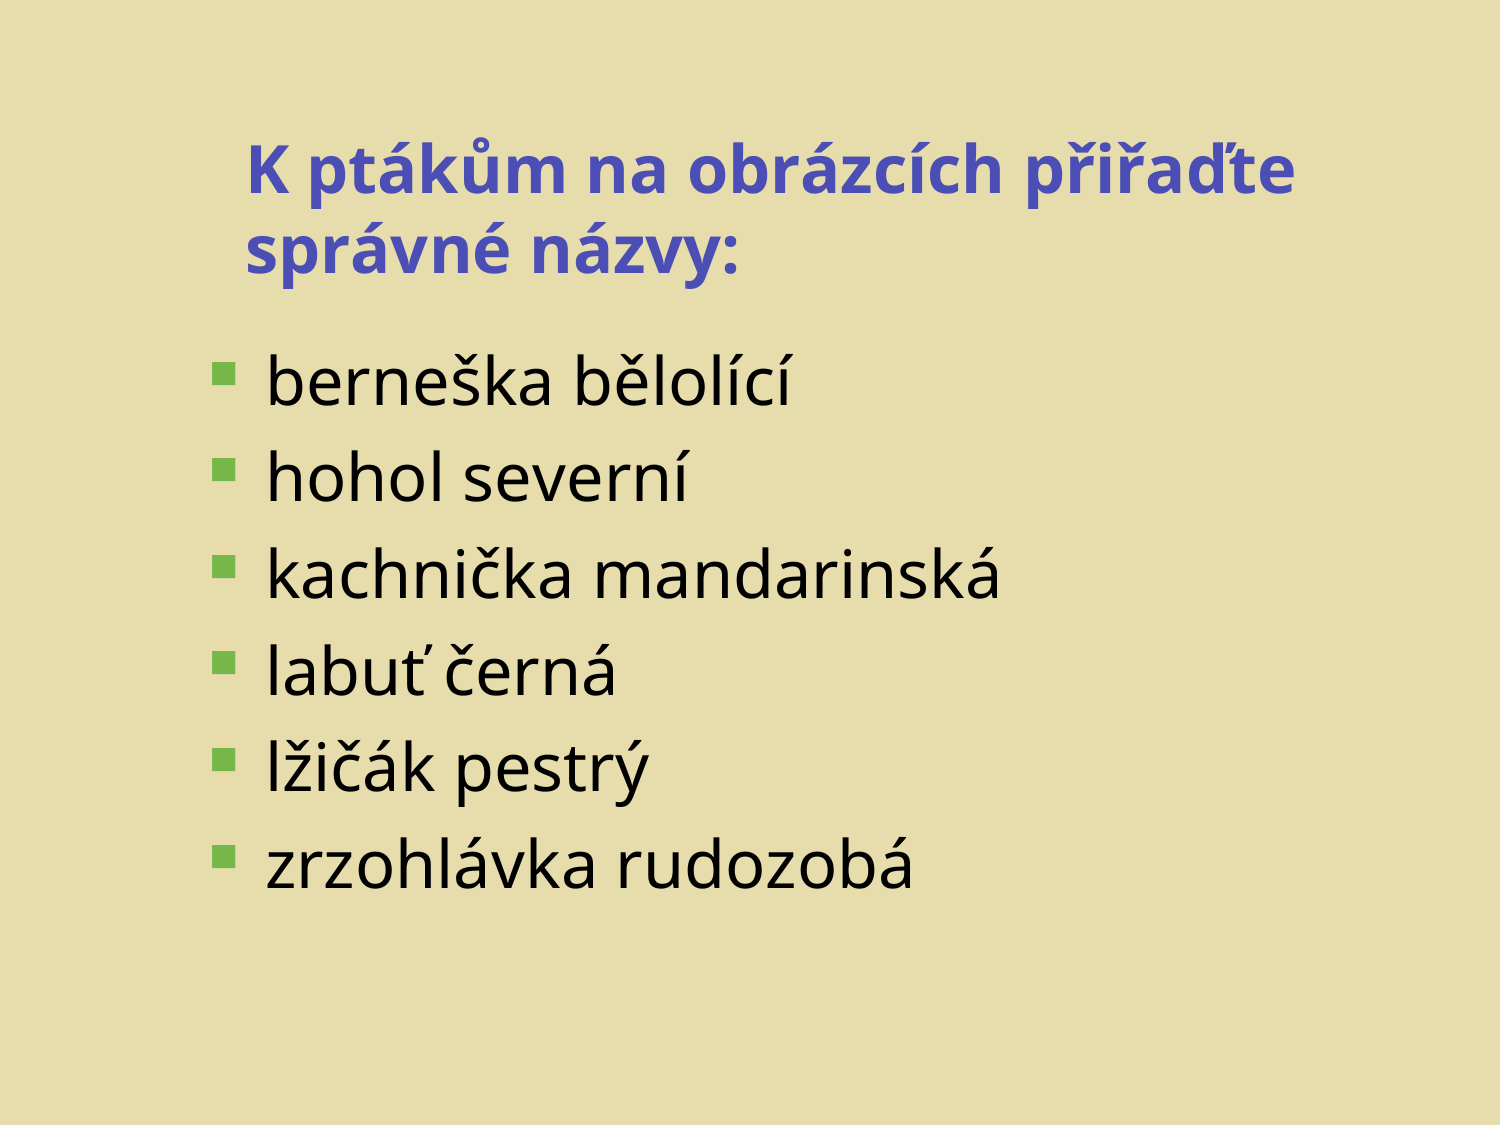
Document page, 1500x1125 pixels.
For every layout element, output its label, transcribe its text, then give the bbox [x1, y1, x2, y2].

list berneška bělolící hohol severní kachnička mandarinská labuť černá lžičák pestrý zrzohlávka rudozobá [193, 331, 1469, 1007]
title K ptákům na obrázcích přiřaďte správné názvy: [230, 54, 1406, 295]
